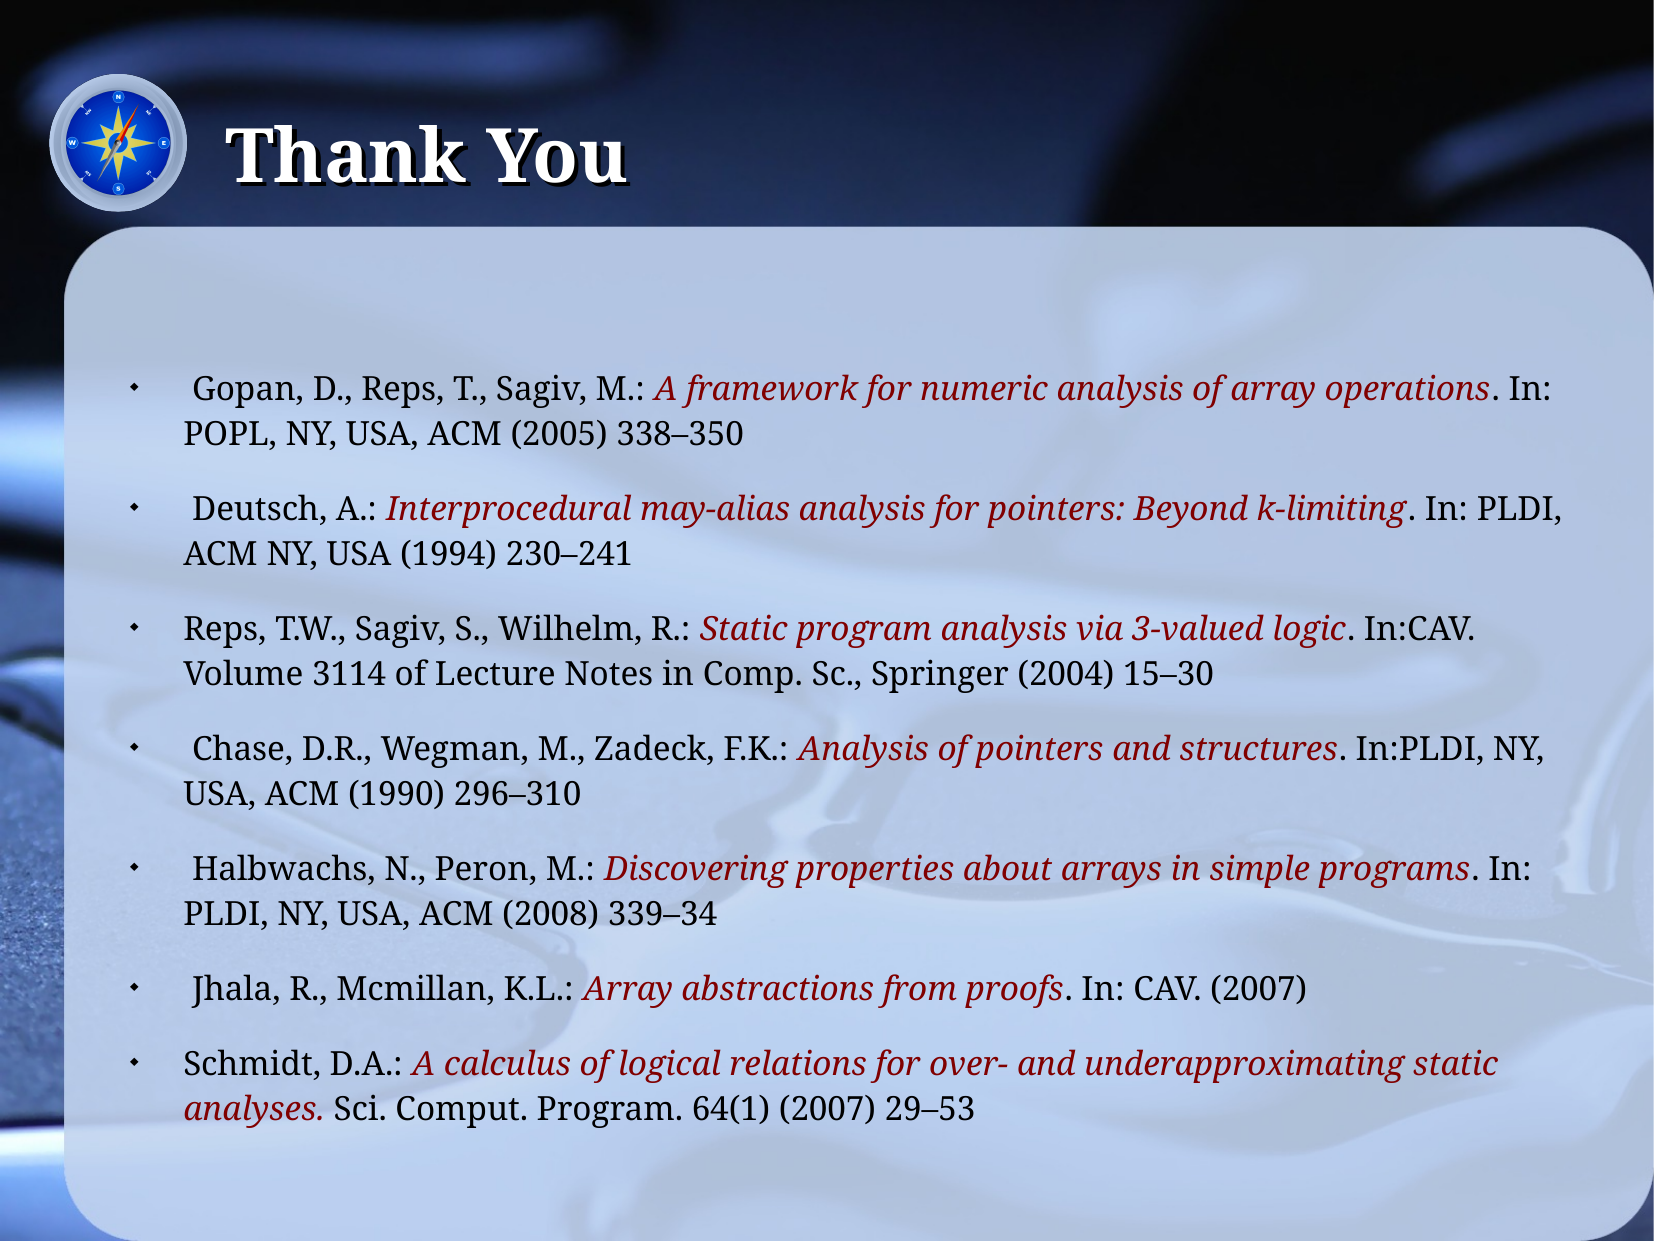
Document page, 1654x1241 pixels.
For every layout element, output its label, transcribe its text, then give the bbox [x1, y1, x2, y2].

title Thank You [225, 49, 1571, 257]
list Gopan, D., Reps, T., Sagiv, M.: A framework for numeric analysis of array operations. In: POPL, NY, USA, ACM (2005) 338–350 Deutsch, A.: Interprocedural may-alias analysis for pointers: Beyond k-limiting. In: PLDI, ACM NY, USA (1994) 230–241 Reps, T.W., Sagiv, S., Wilhelm, R.: Static program analysis via 3-valued logic. In:CAV. Volume 3114 of Lecture Notes in Comp. Sc., Springer (2004) 15–30 Chase, D.R., Wegman, M., Zadeck, F.K.: Analysis of pointers and structures. In:PLDI, NY, USA, ACM (1990) 296–310 Halbwachs, N., Peron, M.: Discovering properties about arrays in simple programs. In: PLDI, NY, USA, ACM (2008) 339–34 Jhala, R., Mcmillan, K.L.: Array abstractions from proofs. In: CAV. (2007) Schmidt, D.A.: A calculus of logical relations for over- and underapproximating static analyses. Sci. Comput. Program. 64(1) (2007) 29–53 [112, 290, 1571, 1109]
picture [0, 0, 1654, 1241]
